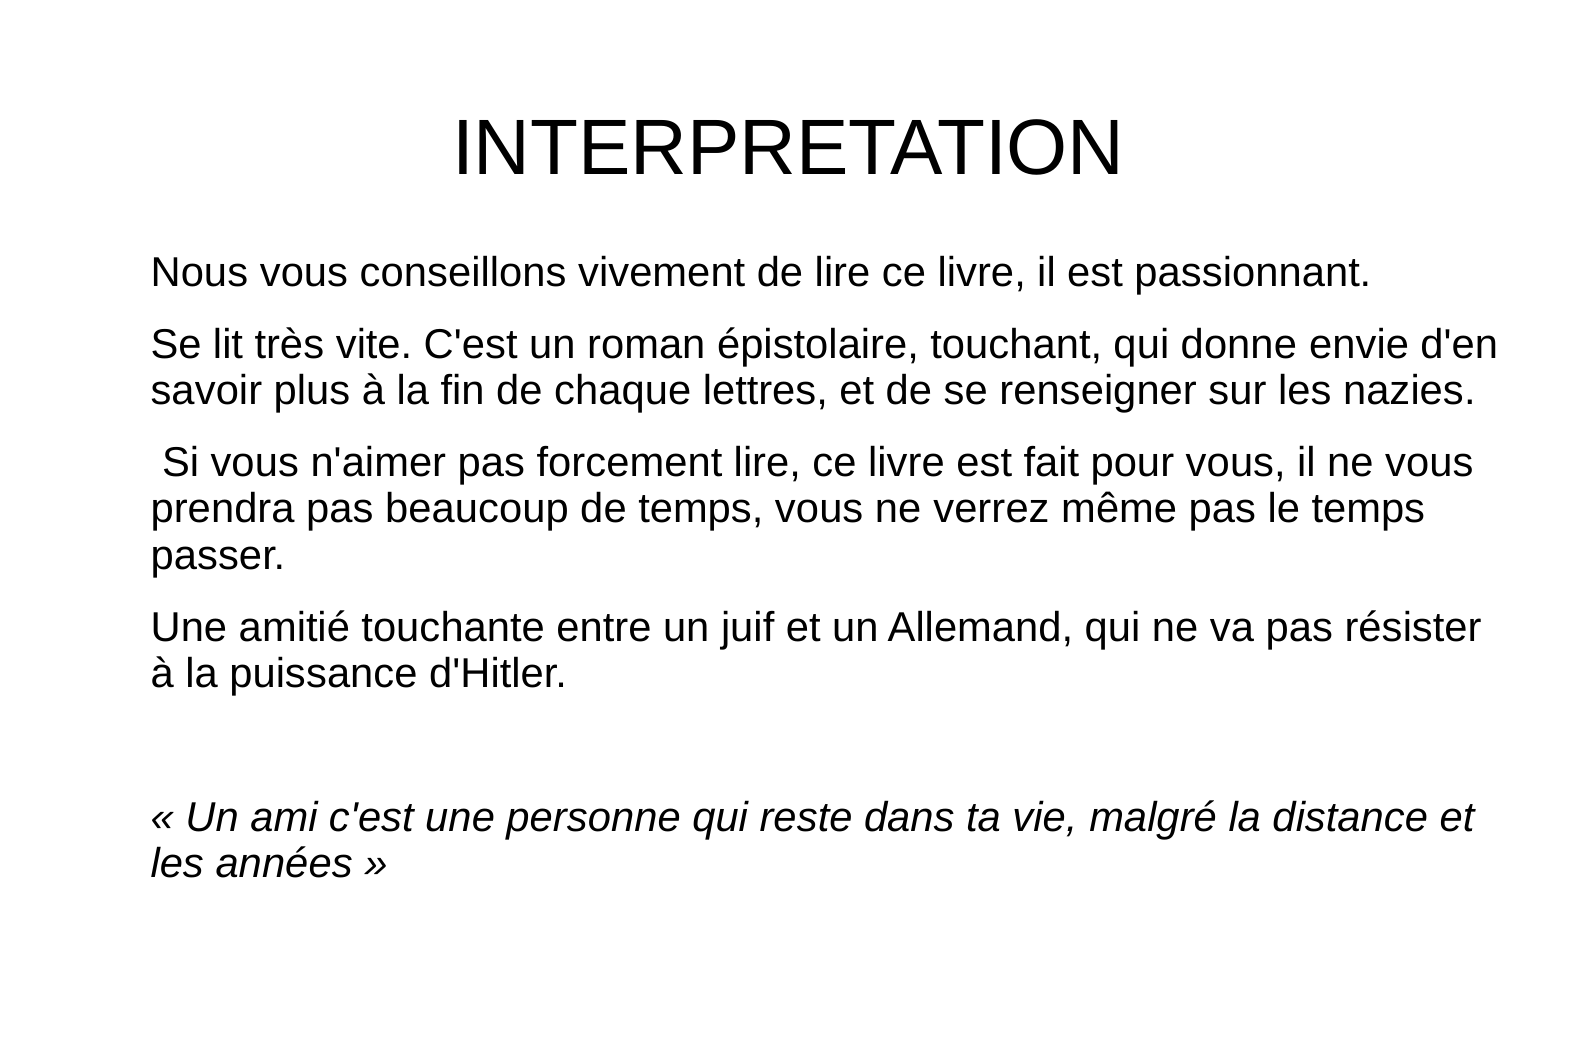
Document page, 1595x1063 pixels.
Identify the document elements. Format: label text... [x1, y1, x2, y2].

list Nous vous conseillons vivement de lire ce livre, il est passionnant. Se lit très vite. C'est un roman épistolaire, touchant, qui donne envie d'en savoir plus à la fin de chaque lettres, et de se renseigner sur les nazies. Si vous n'aimer pas forcement lire, ce livre est fait pour vous, il ne vous prendra pas beaucoup de temps, vous ne verrez même pas le temps passer. Une amitié touchante entre un juif et un Allemand, qui ne va pas résister à la puissance d'Hitler. « Un ami c'est une personne qui reste dans ta vie, malgré la distance et les années » [79, 248, 1515, 951]
title INTERPRETATION [70, 58, 1506, 237]
